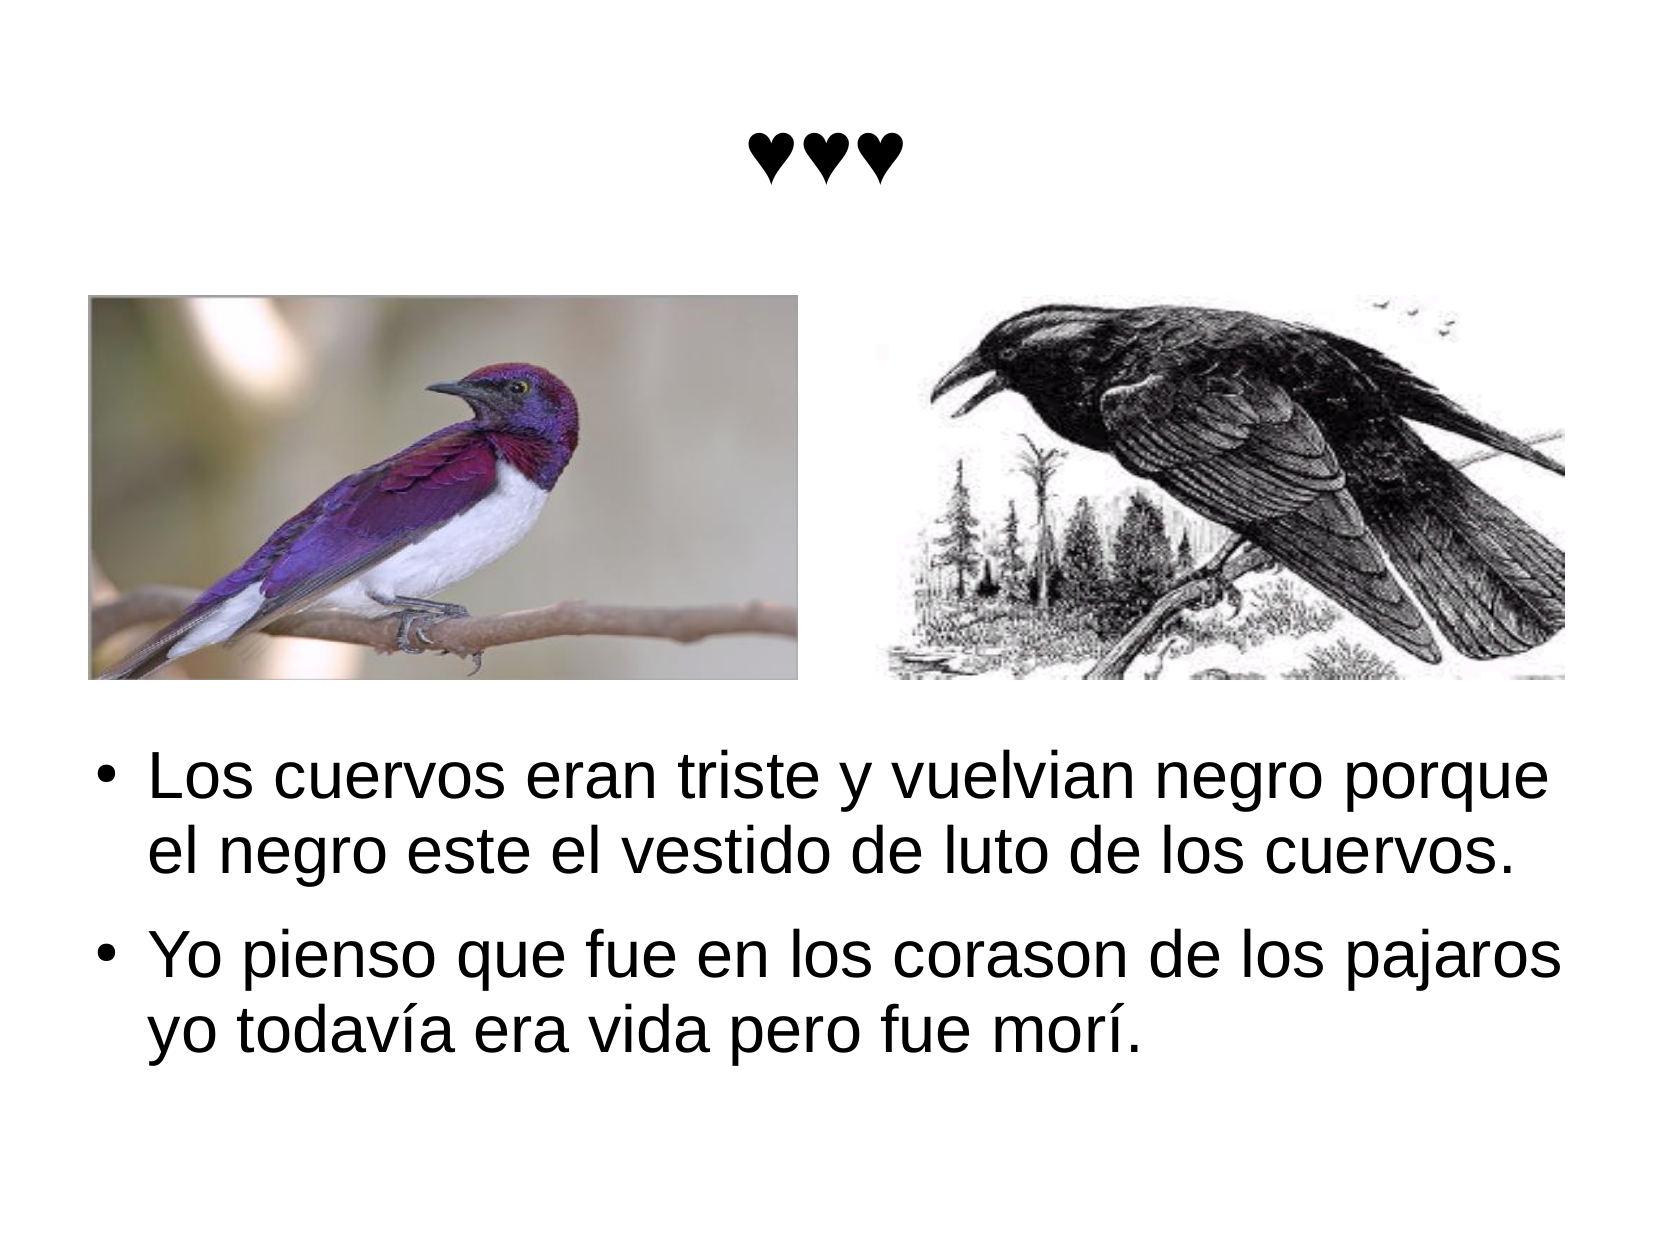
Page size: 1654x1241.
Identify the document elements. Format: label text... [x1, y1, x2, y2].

chart [82, 290, 809, 681]
title ♥♥♥ [82, 49, 1571, 257]
picture [88, 295, 798, 680]
list Los cuervos eran triste y vuelvian negro porque el negro este el vestido de luto de los cuervos. Yo pienso que fue en los corason de los pajaros yo todavía era vida pero fue morí. [76, 738, 1565, 1129]
picture [856, 295, 1565, 680]
chart [845, 290, 1572, 681]
